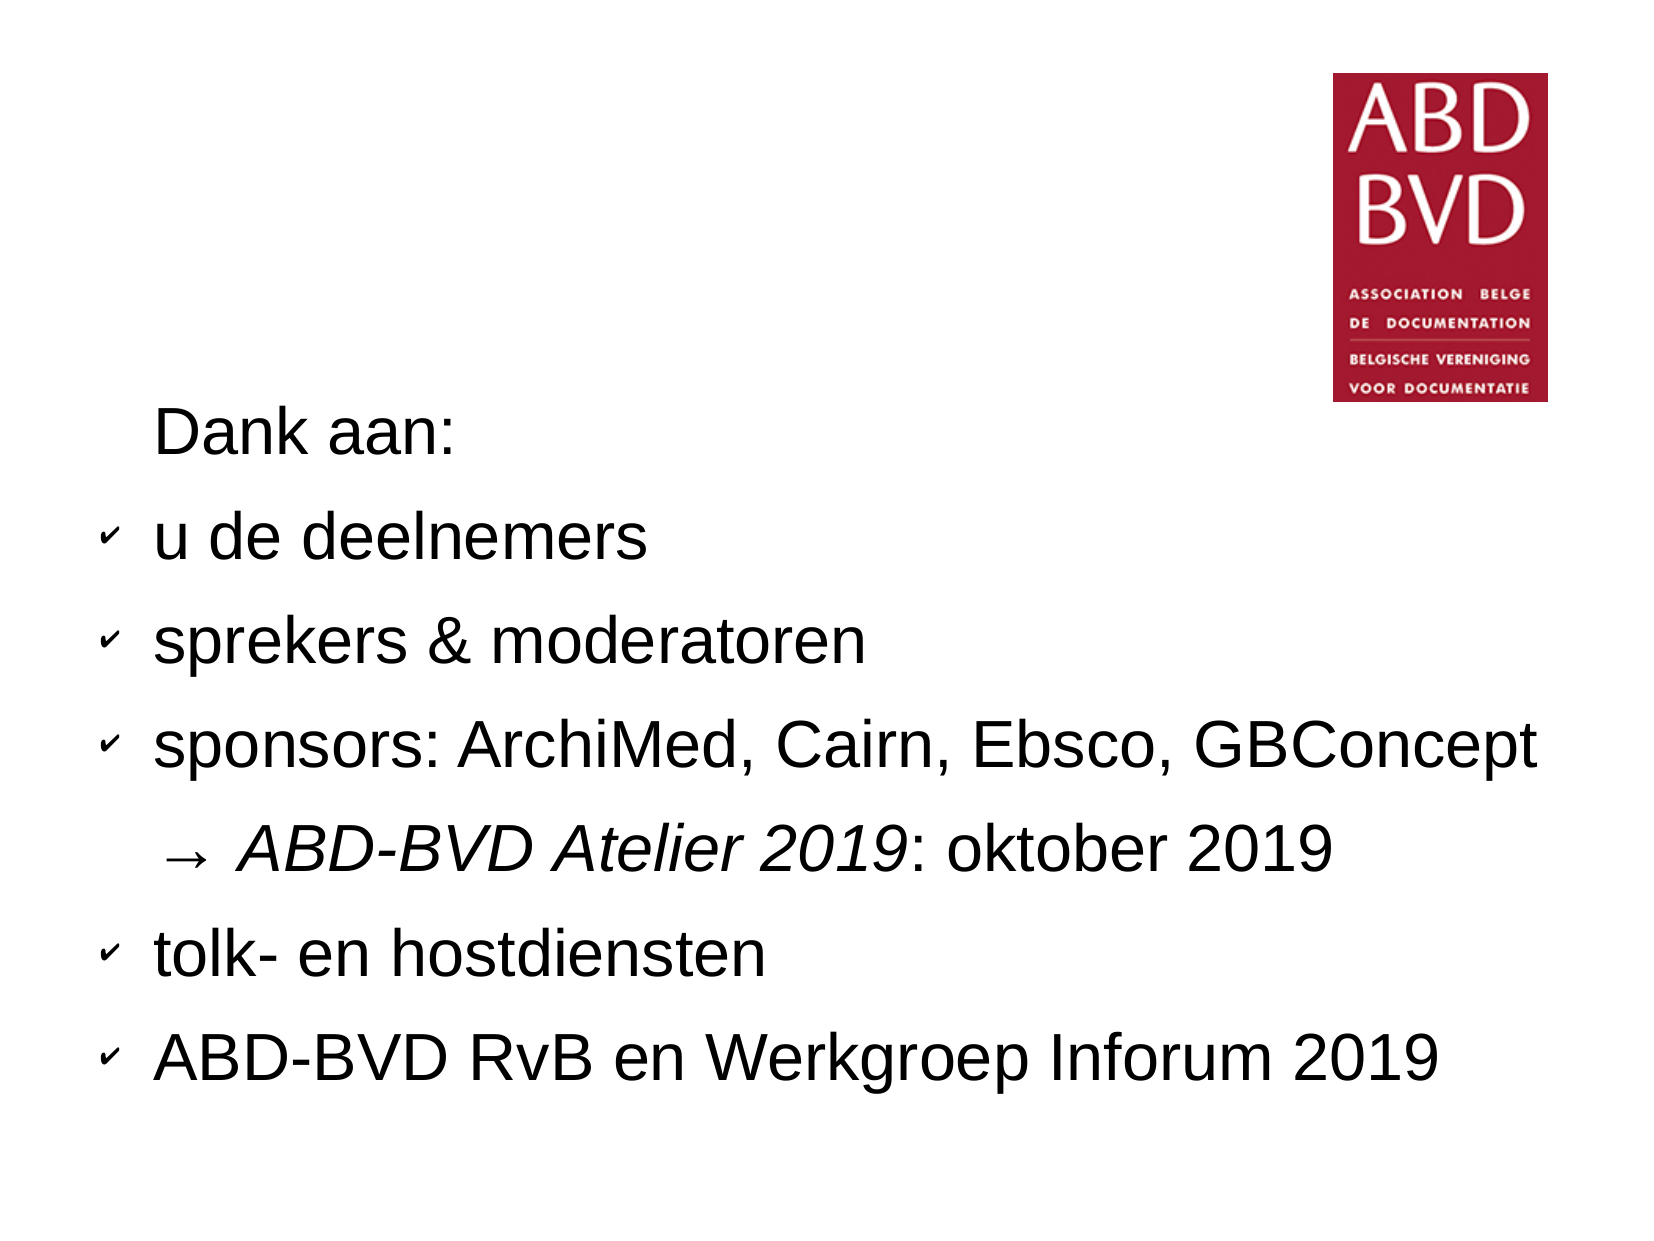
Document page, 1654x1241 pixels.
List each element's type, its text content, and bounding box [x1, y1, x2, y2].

picture [1333, 73, 1548, 402]
title [82, 49, 1571, 257]
list Dank aan: u de deelnemers sprekers & moderatoren sponsors: ArchiMed, Cairn, Ebsco, GBConcept → ABD-BVD Atelier 2019: oktober 2019 tolk- en hostdiensten ABD-BVD RvB en Werkgroep Inforum 2019 [82, 290, 1571, 1109]
